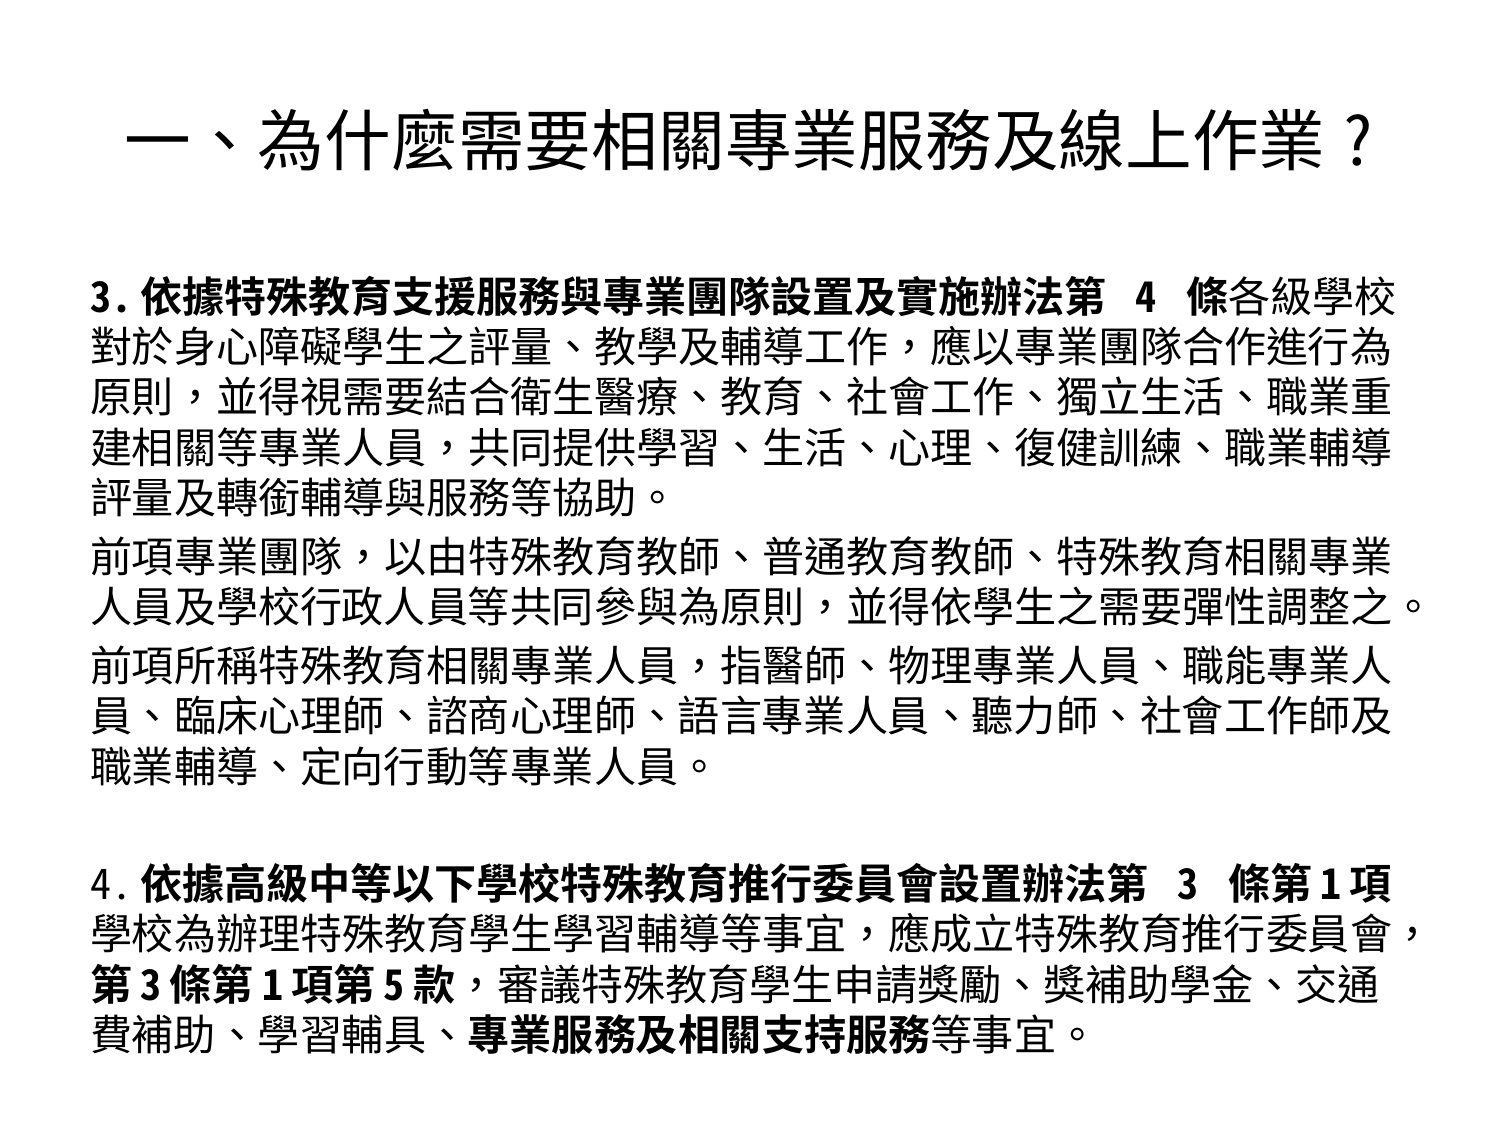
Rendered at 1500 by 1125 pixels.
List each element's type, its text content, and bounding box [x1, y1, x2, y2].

title 一、為什麼需要相關專業服務及線上作業? [75, 45, 1425, 233]
list 3.依據特殊教育支援服務與專業團隊設置及實施辦法第 4 條各級學校對於身心障礙學生之評量、教學及輔導工作，應以專業團隊合作進行為原則，並得視需要結合衛生醫療、教育、社會工作、獨立生活、職業重建相關等專業人員，共同提供學習、生活、心理、復健訓練、職業輔導評量及轉銜輔導與服務等協助。 前項專業團隊，以由特殊教育教師、普通教育教師、特殊教育相關專業人員及學校行政人員等共同參與為原則，並得依學生之需要彈性調整之。 前項所稱特殊教育相關專業人員，指醫師、物理專業人員、職能專業人員、臨床心理師、諮商心理師、語言專業人員、聽力師、社會工作師及職業輔導、定向行動等專業人員。 4.依據高級中等以下學校特殊教育推行委員會設置辦法第 3 條第1項學校為辦理特殊教育學生學習輔導等事宜，應成立特殊教育推行委員會，第3條第1項第5款，審議特殊教育學生申請獎勵、獎補助學金、交通費補助、學習輔具、專業服務及相關支持服務等事宜。 [75, 262, 1425, 1106]
